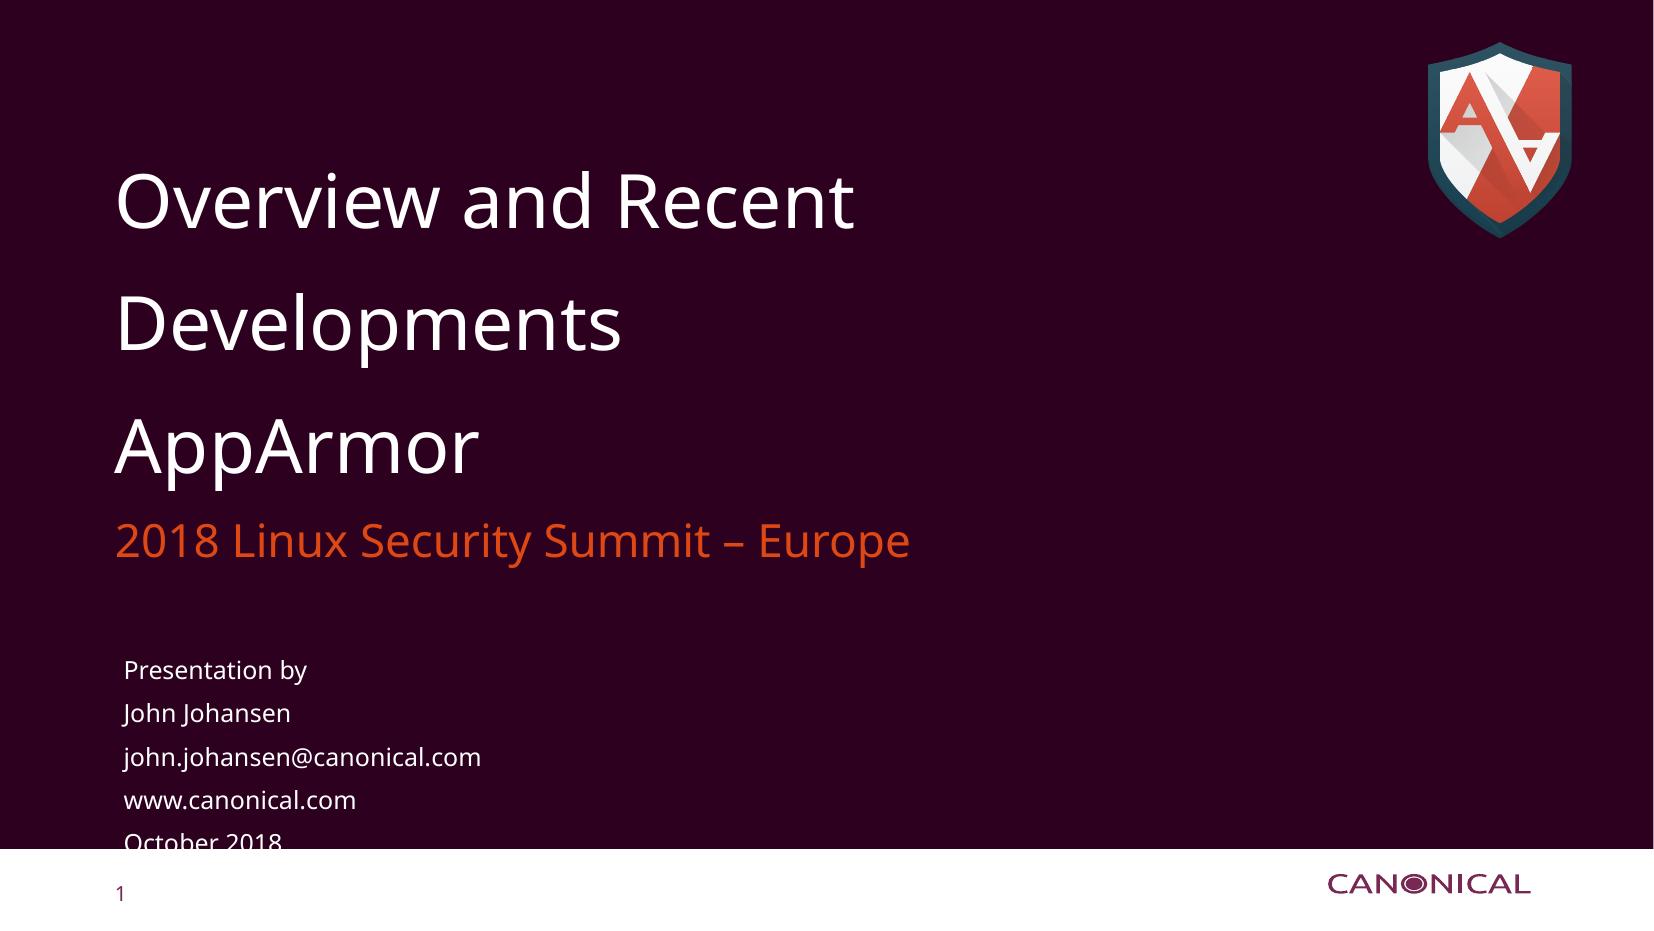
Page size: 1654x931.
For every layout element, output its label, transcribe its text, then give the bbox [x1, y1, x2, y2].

title Overview and Recent Developments AppArmor 2018 Linux Security Summit – Europe [114, 216, 1364, 482]
list Presentation by John Johansen john.johansen@canonical.com www.canonical.com October 2018 [123, 649, 827, 843]
picture [0, 0, 1654, 849]
picture [230, 843, 241, 849]
picture [212, 843, 233, 849]
picture [127, 843, 139, 849]
picture [183, 843, 191, 849]
picture [271, 844, 279, 849]
picture [198, 843, 210, 849]
picture [147, 843, 156, 849]
picture [167, 843, 174, 849]
picture [242, 843, 250, 849]
picture [262, 843, 271, 849]
picture [251, 843, 260, 849]
